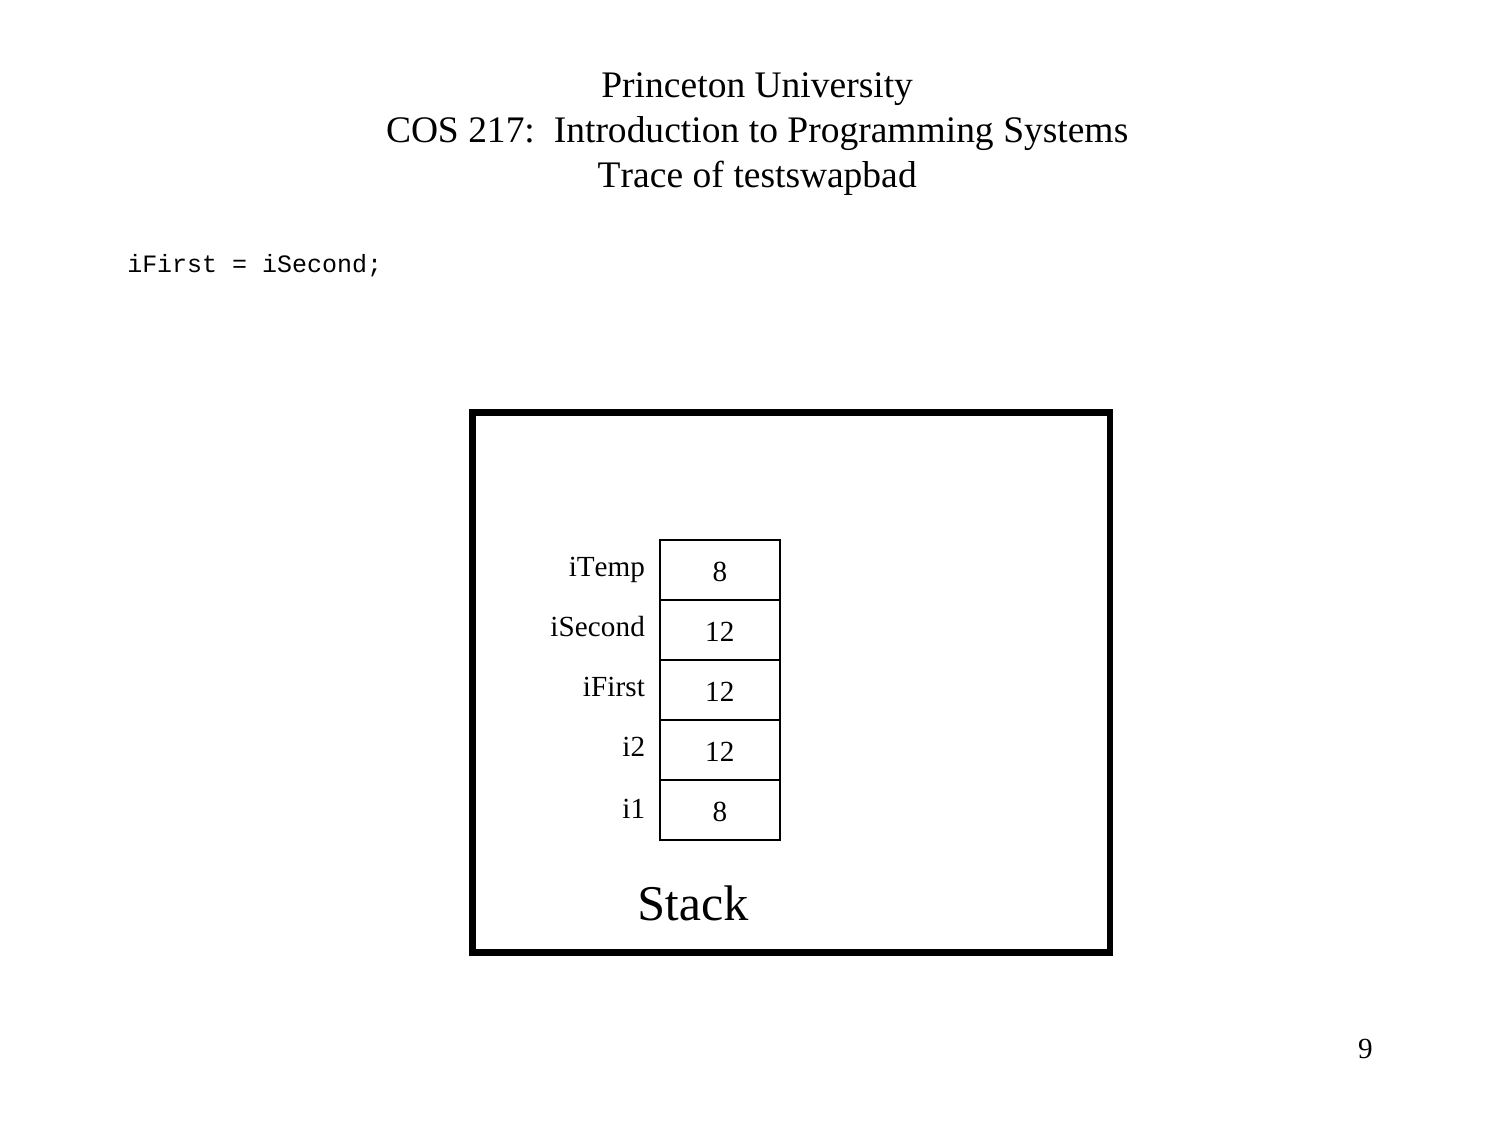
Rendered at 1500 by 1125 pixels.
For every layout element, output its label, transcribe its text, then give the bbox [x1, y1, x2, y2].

text_box Princeton University COS 217: Introduction to Programming Systems Trace of testswapbad [202, 52, 1313, 203]
text_box 12 [660, 661, 781, 721]
text_box Stack [622, 862, 802, 938]
text_box i1 [492, 782, 660, 833]
text_box iTemp [492, 539, 661, 591]
text_box 8 [660, 781, 781, 841]
text_box 8 [660, 539, 781, 601]
text_box iFirst [492, 659, 661, 711]
text_box i2 [492, 719, 661, 771]
text_box 12 [660, 721, 781, 781]
text_box 12 [660, 601, 781, 661]
text_box iFirst = iSecond; [112, 239, 841, 286]
text_box iSecond [492, 599, 661, 651]
